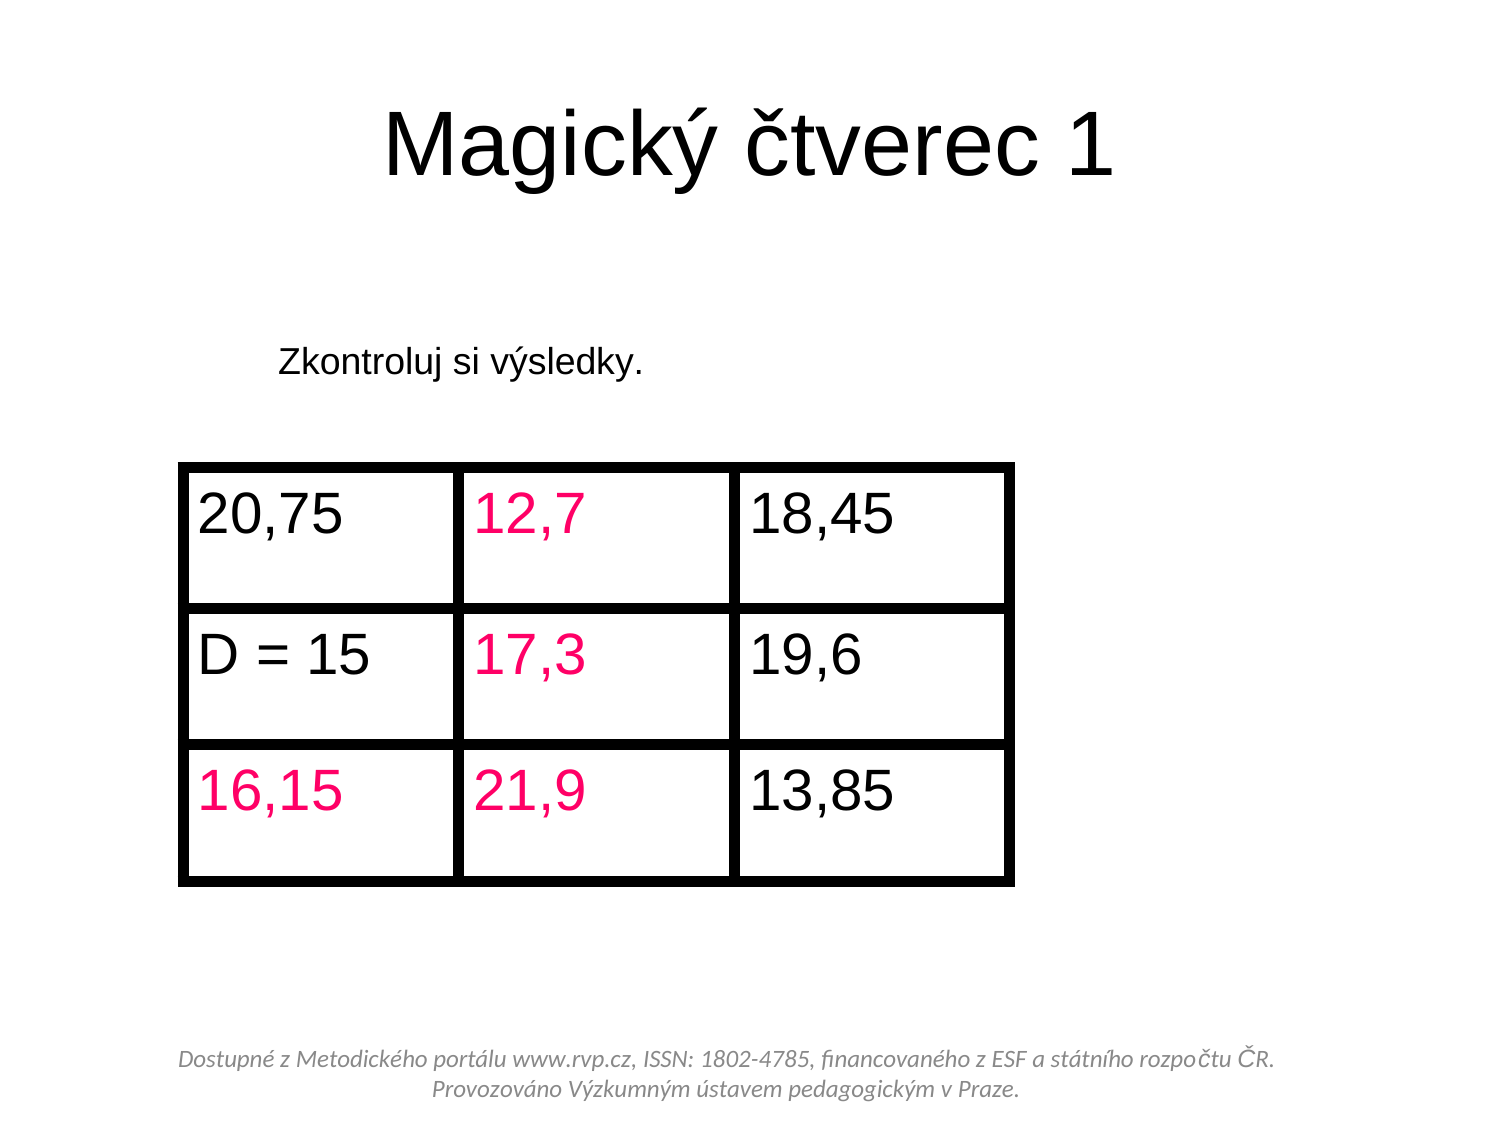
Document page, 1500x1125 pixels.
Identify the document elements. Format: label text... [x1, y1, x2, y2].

table_cell 21,9 [464, 750, 729, 876]
text_box Magický čtverec 1 [75, 45, 1426, 233]
table_cell 13,85 [740, 750, 1004, 876]
table_cell 16,15 [189, 750, 453, 876]
table_cell 19,6 [740, 614, 1004, 739]
table_cell D = 15 [189, 614, 453, 739]
table_cell 17,3 [464, 614, 729, 739]
text_box Zkontroluj si výsledky. [263, 329, 660, 435]
table_header 18,45 [740, 473, 1004, 603]
text_box Dostupné z Metodického portálu www.rvp.cz, ISSN: 1802-4785, financovaného z ESF a státního rozpočtu ČR. Provozováno Výzkumným ústavem pedagogickým v Praze. [105, 1042, 1348, 1103]
table_header 20,75 [189, 473, 453, 603]
table_header 12,7 [464, 473, 729, 603]
